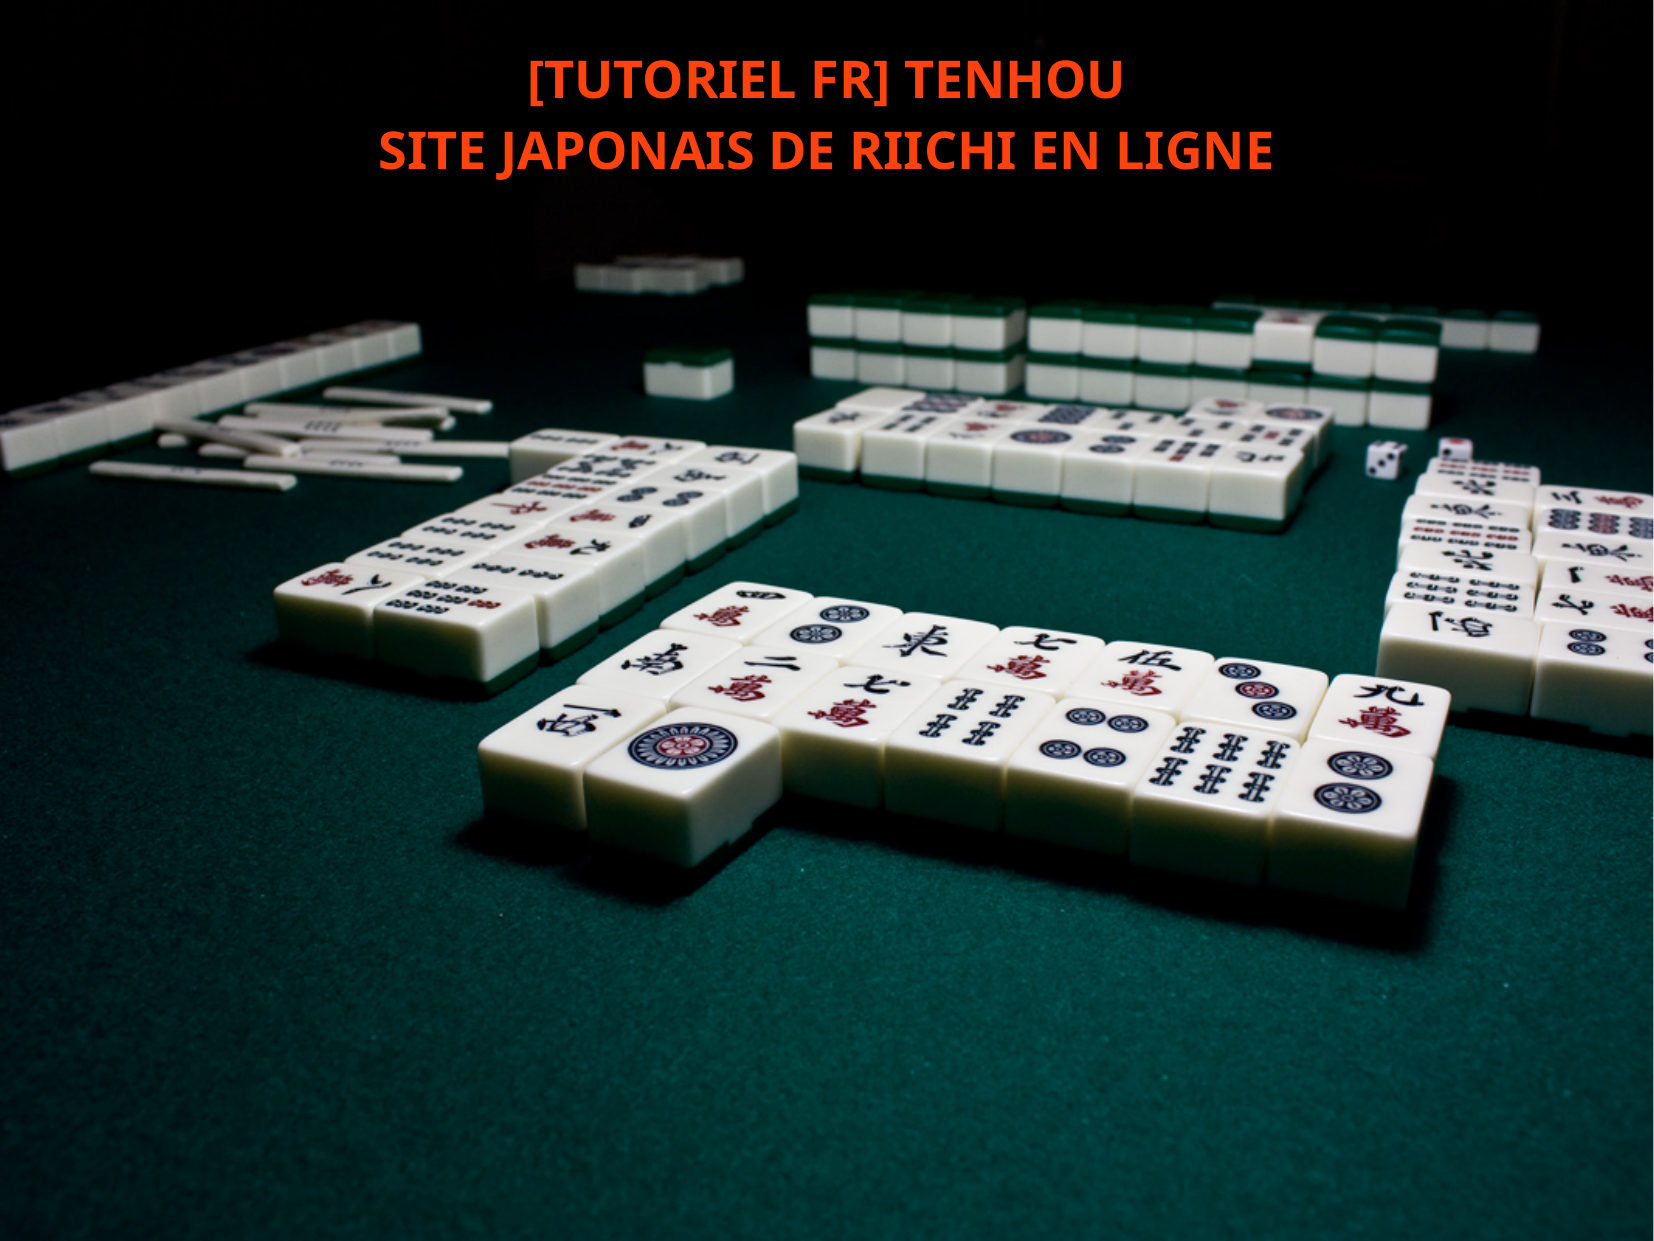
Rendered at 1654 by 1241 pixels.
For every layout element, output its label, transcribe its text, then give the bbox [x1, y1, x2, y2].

picture [0, 0, 1654, 1241]
text_box [TUTORIEL FR] TENHOU SITE JAPONAIS DE RIICHI EN LIGNE [295, 35, 1359, 169]
